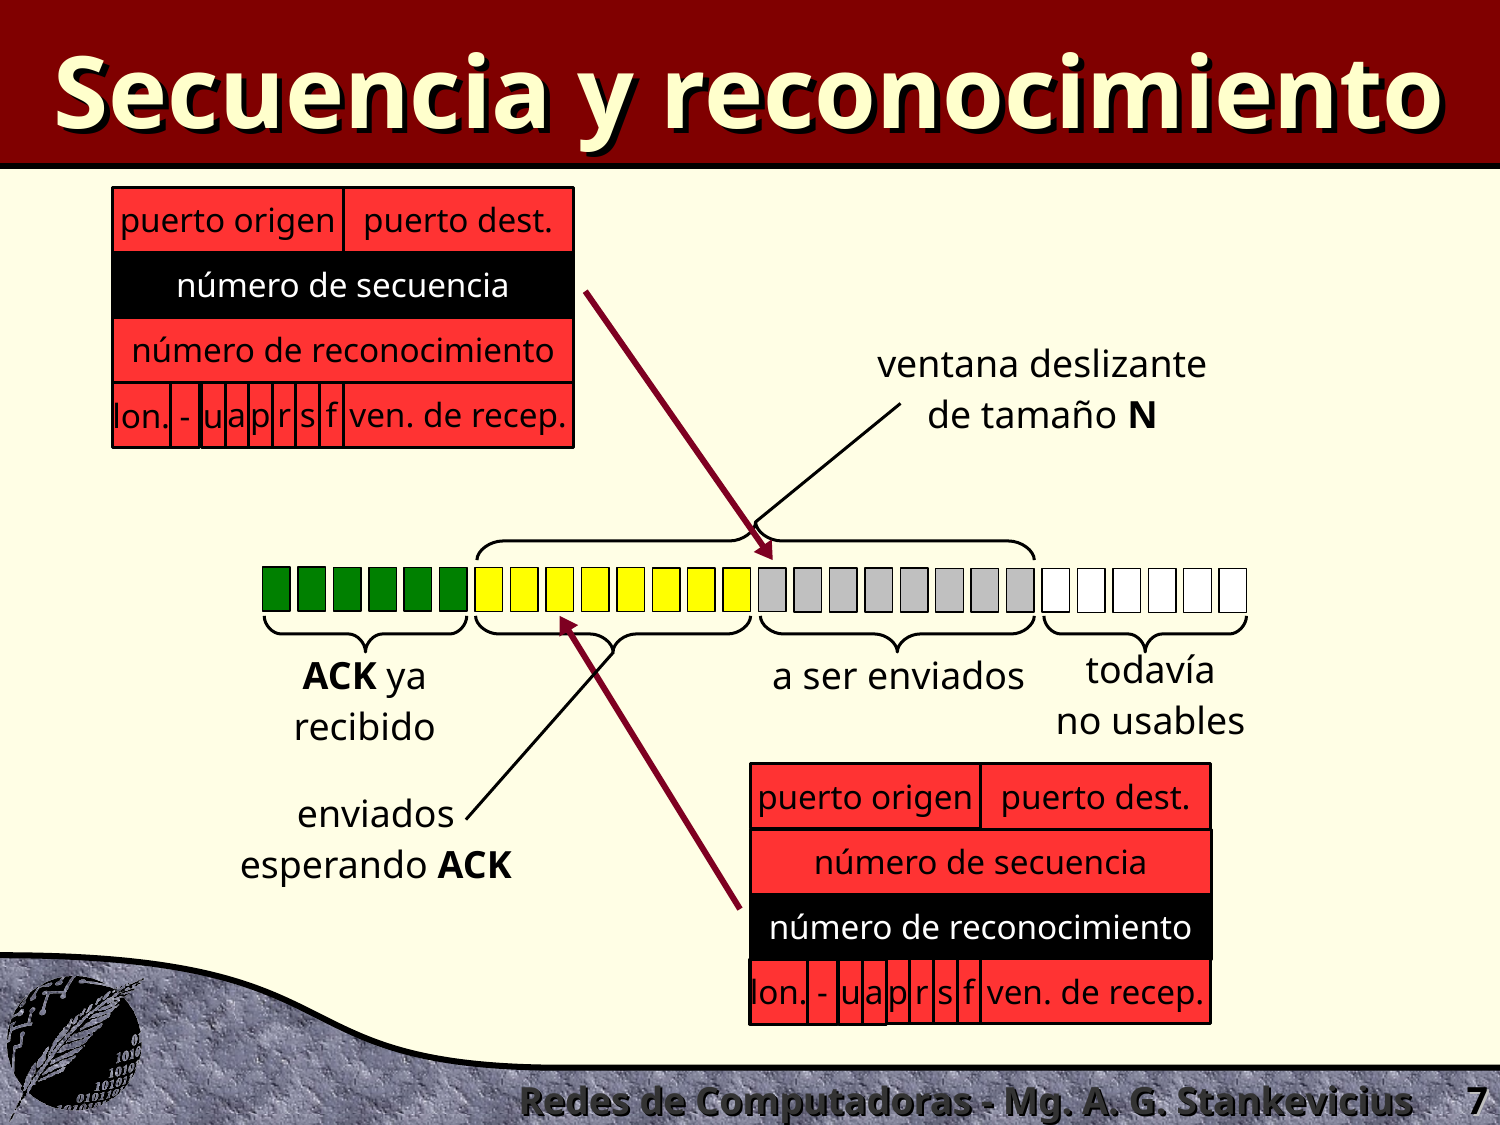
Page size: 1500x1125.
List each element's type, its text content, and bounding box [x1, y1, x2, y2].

text_box a [862, 958, 887, 1025]
text_box [545, 567, 574, 612]
text_box [793, 568, 822, 612]
picture [0, 959, 1500, 1125]
text_box [404, 567, 432, 612]
text_box s [296, 382, 320, 448]
text_box [935, 568, 964, 613]
text_box puerto origen [112, 187, 343, 252]
text_box - [170, 382, 200, 448]
text_box a [226, 382, 249, 448]
text_box ACK ya recibido [278, 641, 453, 762]
text_box - [807, 959, 838, 1025]
text_box ven. de recep. [343, 382, 574, 448]
text_box puerto dest. [980, 763, 1211, 829]
text_box [864, 568, 893, 612]
title Secuencia y reconocimiento [15, 5, 1485, 160]
text_box [971, 568, 999, 613]
text_box número de reconocimiento [750, 895, 1212, 959]
text_box [829, 568, 857, 612]
text_box [687, 567, 716, 612]
text_box número de secuencia [112, 252, 574, 317]
text_box lon. [750, 959, 807, 1025]
text_box [616, 567, 645, 612]
text_box [297, 567, 326, 611]
text_box f [958, 958, 980, 1024]
text_box a ser enviados [757, 641, 1034, 709]
text_box [1006, 568, 1035, 613]
text_box [900, 568, 928, 612]
text_box r [910, 958, 934, 1024]
text_box [581, 567, 609, 612]
text_box s [934, 958, 958, 1024]
text_box número de reconocimiento [112, 317, 574, 383]
text_box [262, 567, 291, 611]
picture [790, 1100, 795, 1110]
text_box [368, 567, 397, 612]
picture [1047, 1100, 1054, 1110]
text_box [758, 567, 787, 612]
text_box puerto origen [750, 763, 980, 829]
text_box f [320, 382, 343, 448]
text_box [1219, 568, 1247, 613]
text_box [333, 567, 361, 612]
text_box [1183, 568, 1212, 613]
text_box ven. de recep. [980, 958, 1211, 1024]
text_box p [887, 958, 910, 1024]
text_box u [838, 959, 863, 1025]
text_box [475, 567, 503, 612]
text_box [510, 567, 539, 612]
text_box [1077, 568, 1105, 613]
text_box lon. [112, 382, 170, 448]
text_box [1148, 568, 1176, 613]
text_box número de secuencia [750, 829, 1212, 895]
text_box enviados esperando ACK [225, 780, 518, 901]
text_box [439, 567, 468, 612]
text_box [1042, 568, 1070, 613]
text_box [1112, 568, 1141, 613]
text_box [723, 567, 751, 612]
text_box todavía no usables [1040, 635, 1250, 756]
text_box r [273, 382, 296, 448]
text_box [652, 567, 680, 612]
text_box p [249, 382, 273, 448]
text_box puerto dest. [343, 187, 574, 252]
text_box u [201, 382, 226, 448]
text_box ventana deslizante de tamaño N [862, 330, 1217, 451]
